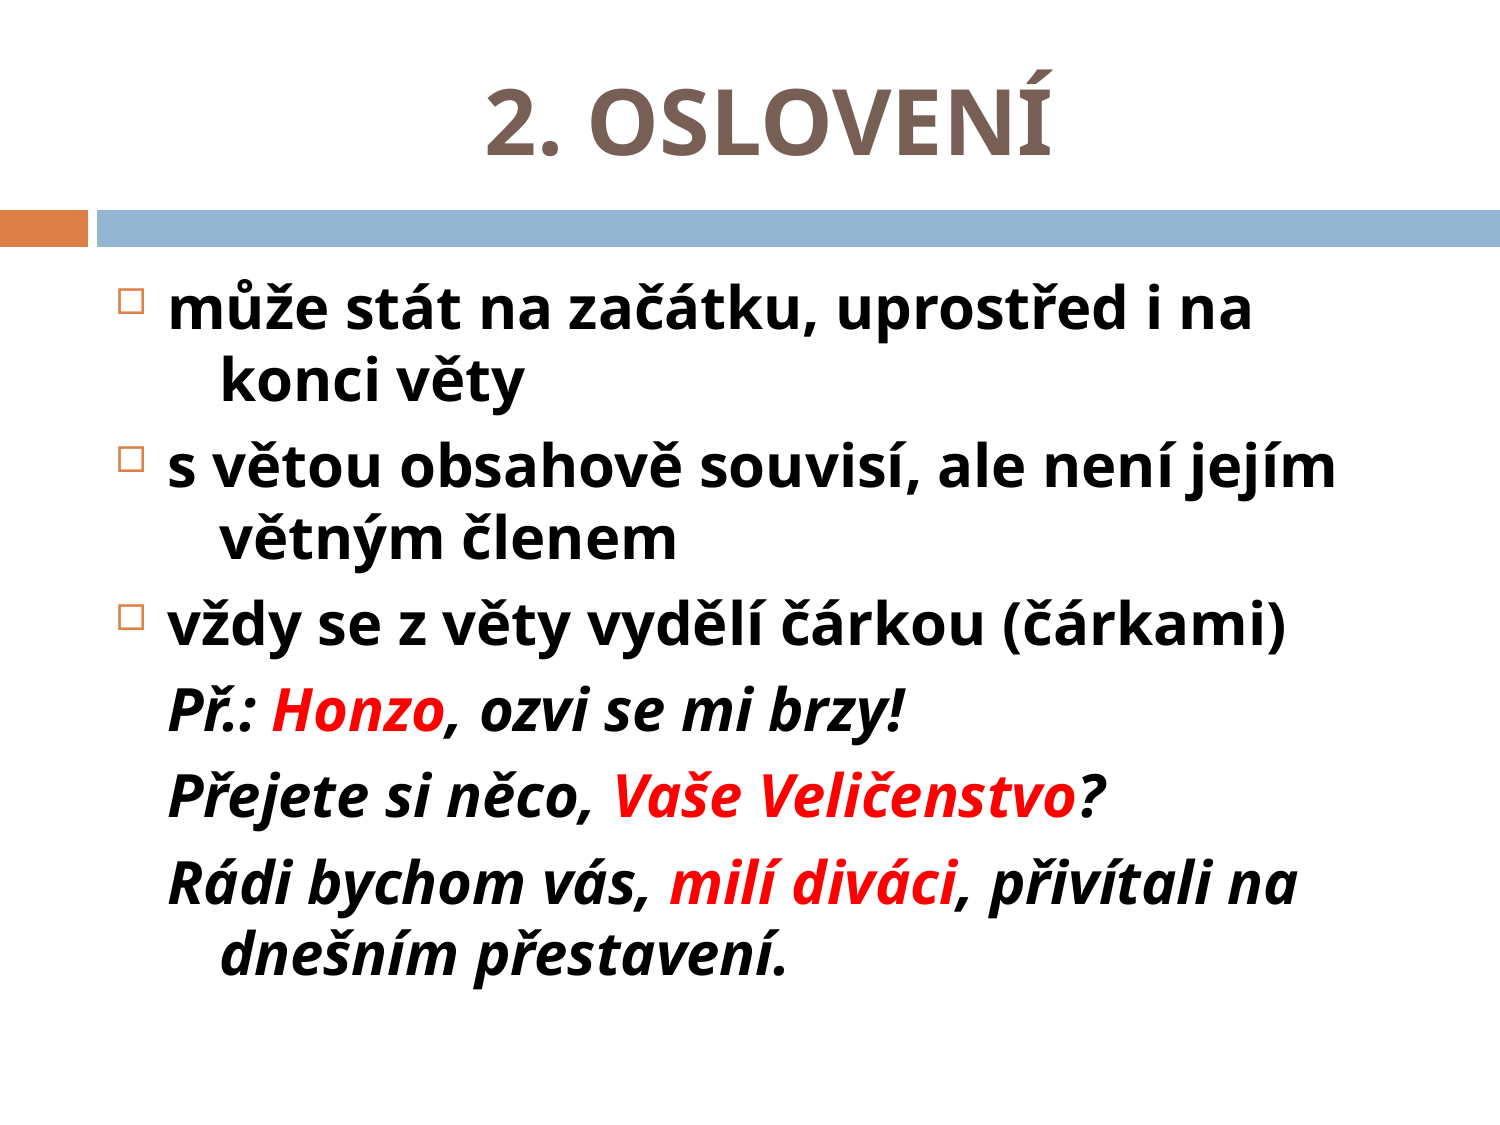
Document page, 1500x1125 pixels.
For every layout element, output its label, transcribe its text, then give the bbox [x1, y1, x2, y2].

title 2. OSLOVENÍ [100, 37, 1438, 201]
list může stát na začátku, uprostřed i na konci věty s větou obsahově souvisí, ale není jejím větným členem vždy se z věty vydělí čárkou (čárkami) Př.: Honzo, ozvi se mi brzy! Přejete si něco, Vaše Veličenstvo? Rádi bychom vás, milí diváci, přivítali na dnešním přestavení. [100, 262, 1438, 1000]
